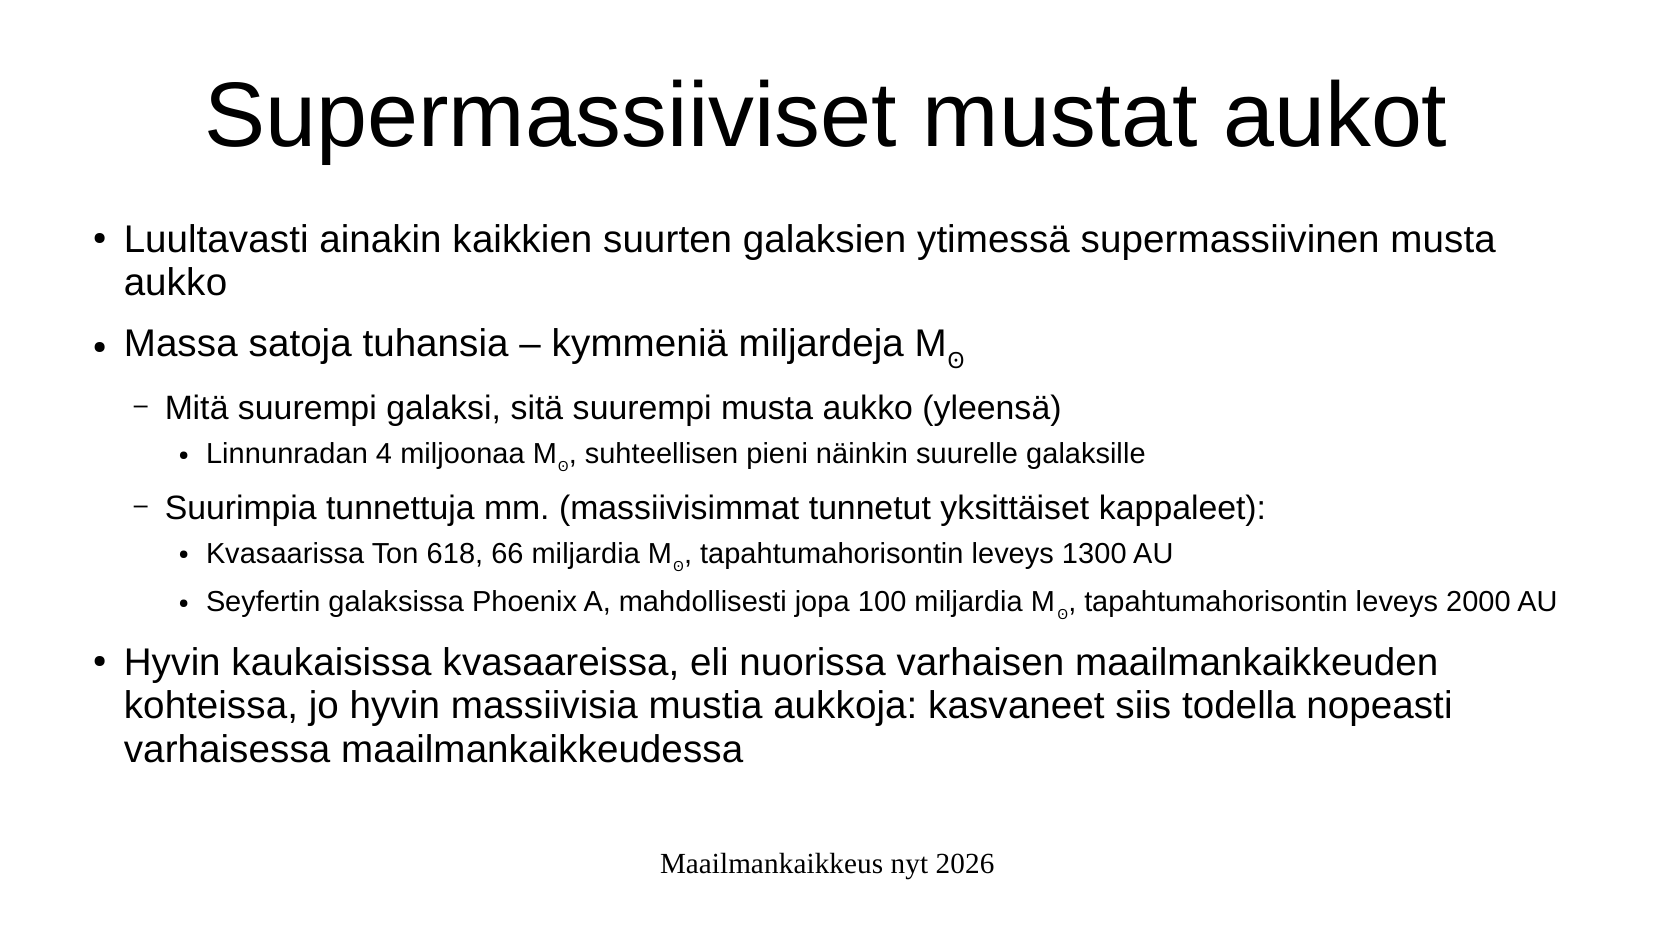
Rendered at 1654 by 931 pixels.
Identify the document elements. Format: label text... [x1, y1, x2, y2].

list Luultavasti ainakin kaikkien suurten galaksien ytimessä supermassiivinen musta aukko Massa satoja tuhansia – kymmeniä miljardeja Mʘ Mitä suurempi galaksi, sitä suurempi musta aukko (yleensä) Linnunradan 4 miljoonaa Mʘ, suhteellisen pieni näinkin suurelle galaksille Suurimpia tunnettuja mm. (massiivisimmat tunnetut yksittäiset kappaleet): Kvasaarissa Ton 618, 66 miljardia Mʘ, tapahtumahorisontin leveys 1300 AU Seyfertin galaksissa Phoenix A, mahdollisesti jopa 100 miljardia Mʘ, tapahtumahorisontin leveys 2000 AU Hyvin kaukaisissa kvasaareissa, eli nuorissa varhaisen maailmankaikkeuden kohteissa, jo hyvin massiivisia mustia aukkoja: kasvaneet siis todella nopeasti varhaisessa maailmankaikkeudessa [82, 217, 1571, 804]
title Supermassiiviset mustat aukot [82, 37, 1571, 193]
